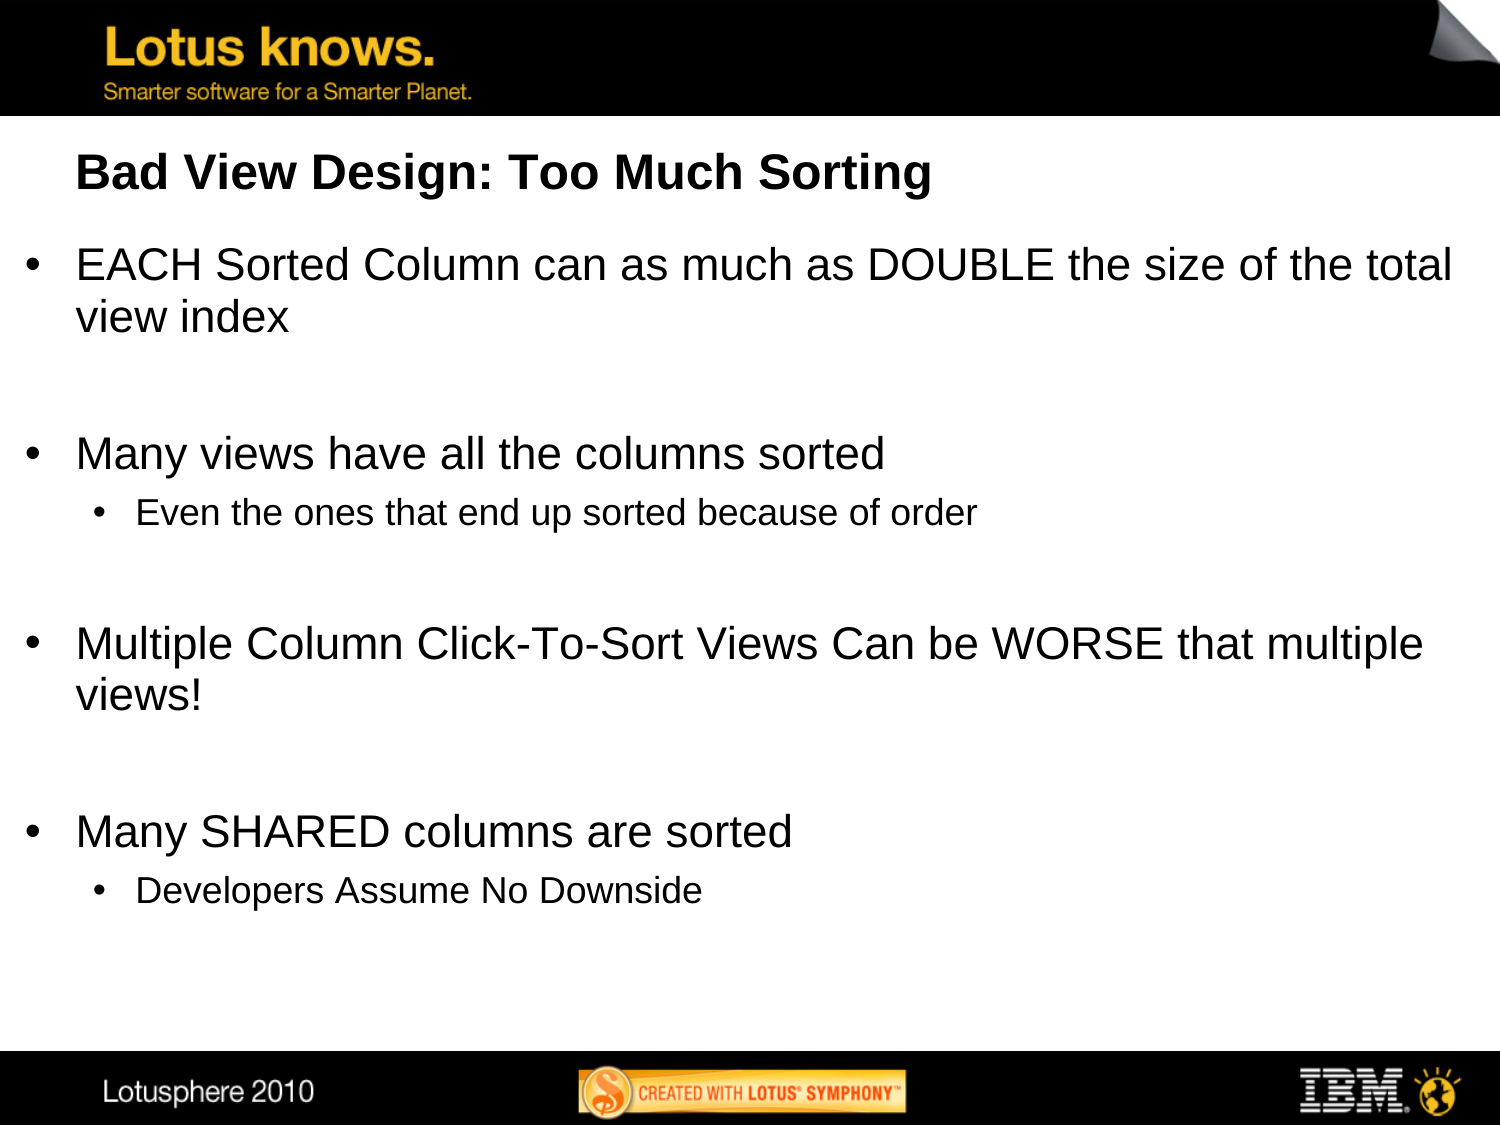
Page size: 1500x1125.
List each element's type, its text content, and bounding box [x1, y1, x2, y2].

title Bad View Design: Too Much Sorting [74, 137, 1475, 200]
list EACH Sorted Column can as much as DOUBLE the size of the total view index Many views have all the columns sorted Even the ones that end up sorted because of order Multiple Column Click-To-Sort Views Can be WORSE that multiple views! Many SHARED columns are sorted Developers Assume No Downside [24, 237, 1476, 1026]
picture [0, 0, 1500, 114]
picture [0, 1053, 1500, 1125]
